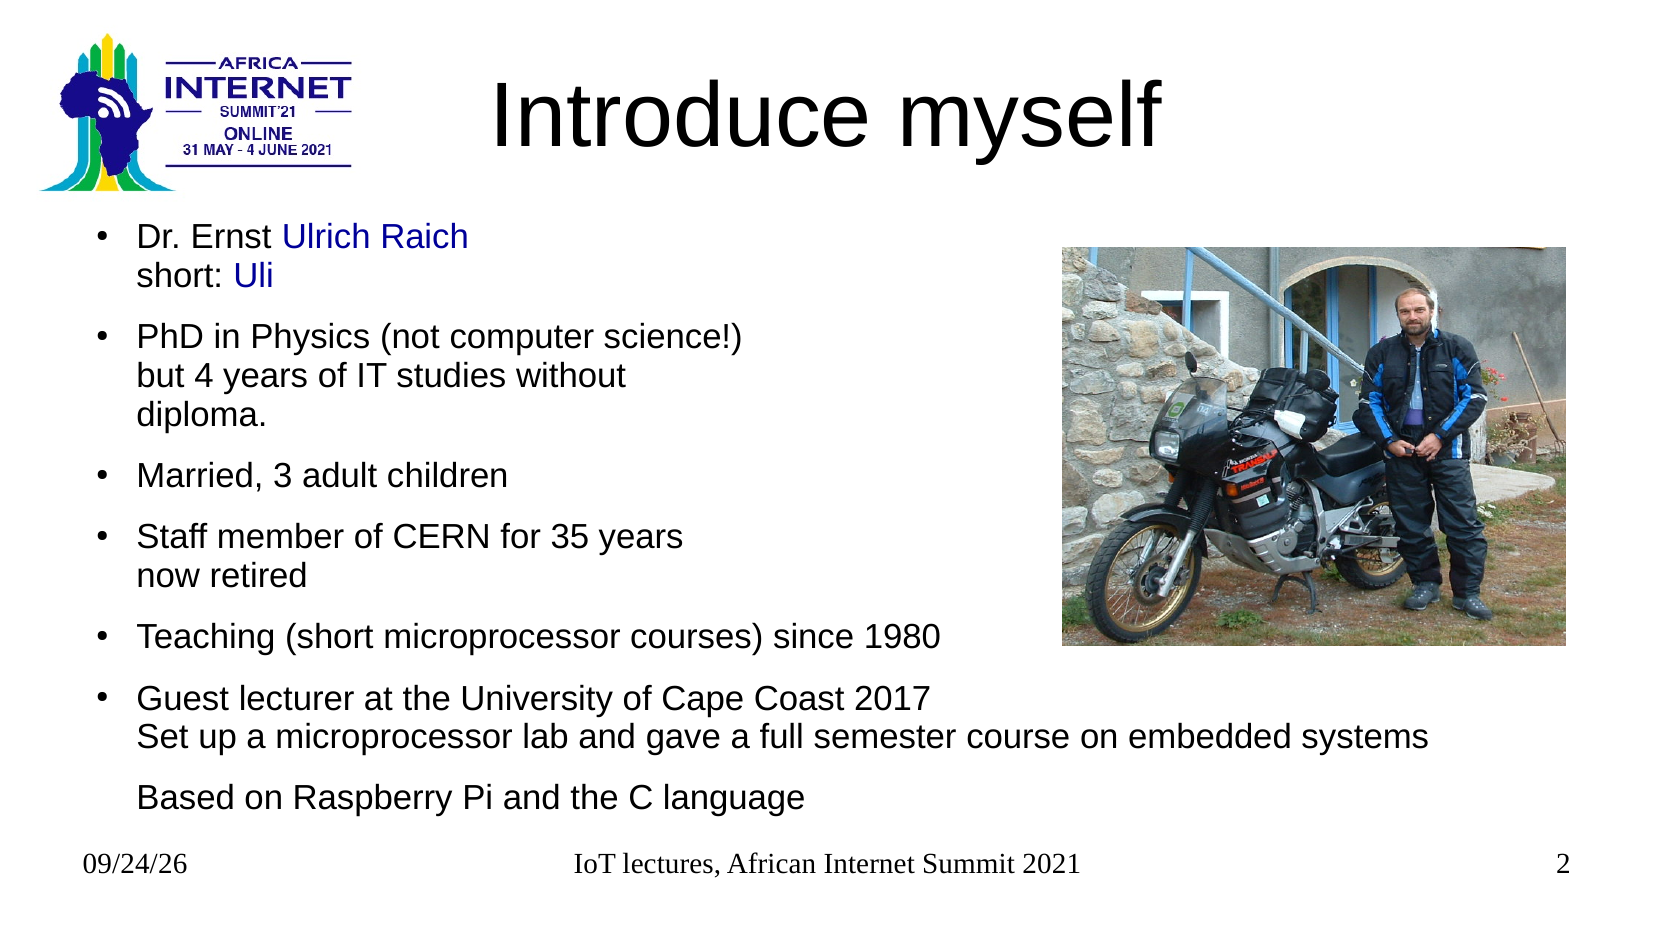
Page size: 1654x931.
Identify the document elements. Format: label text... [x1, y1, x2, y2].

list Dr. Ernst Ulrich Raich short: Uli PhD in Physics (not computer science!) but 4 years of IT studies without diploma. Married, 3 adult children Staff member of CERN for 35 years now retired Teaching (short microprocessor courses) since 1980 Guest lecturer at the University of Cape Coast 2017 Set up a microprocessor lab and gave a full semester course on embedded systems Based on Raspberry Pi and the C language [82, 217, 1571, 827]
title Introduce myself [82, 37, 1571, 193]
picture [1062, 247, 1566, 646]
picture [9, 11, 384, 207]
